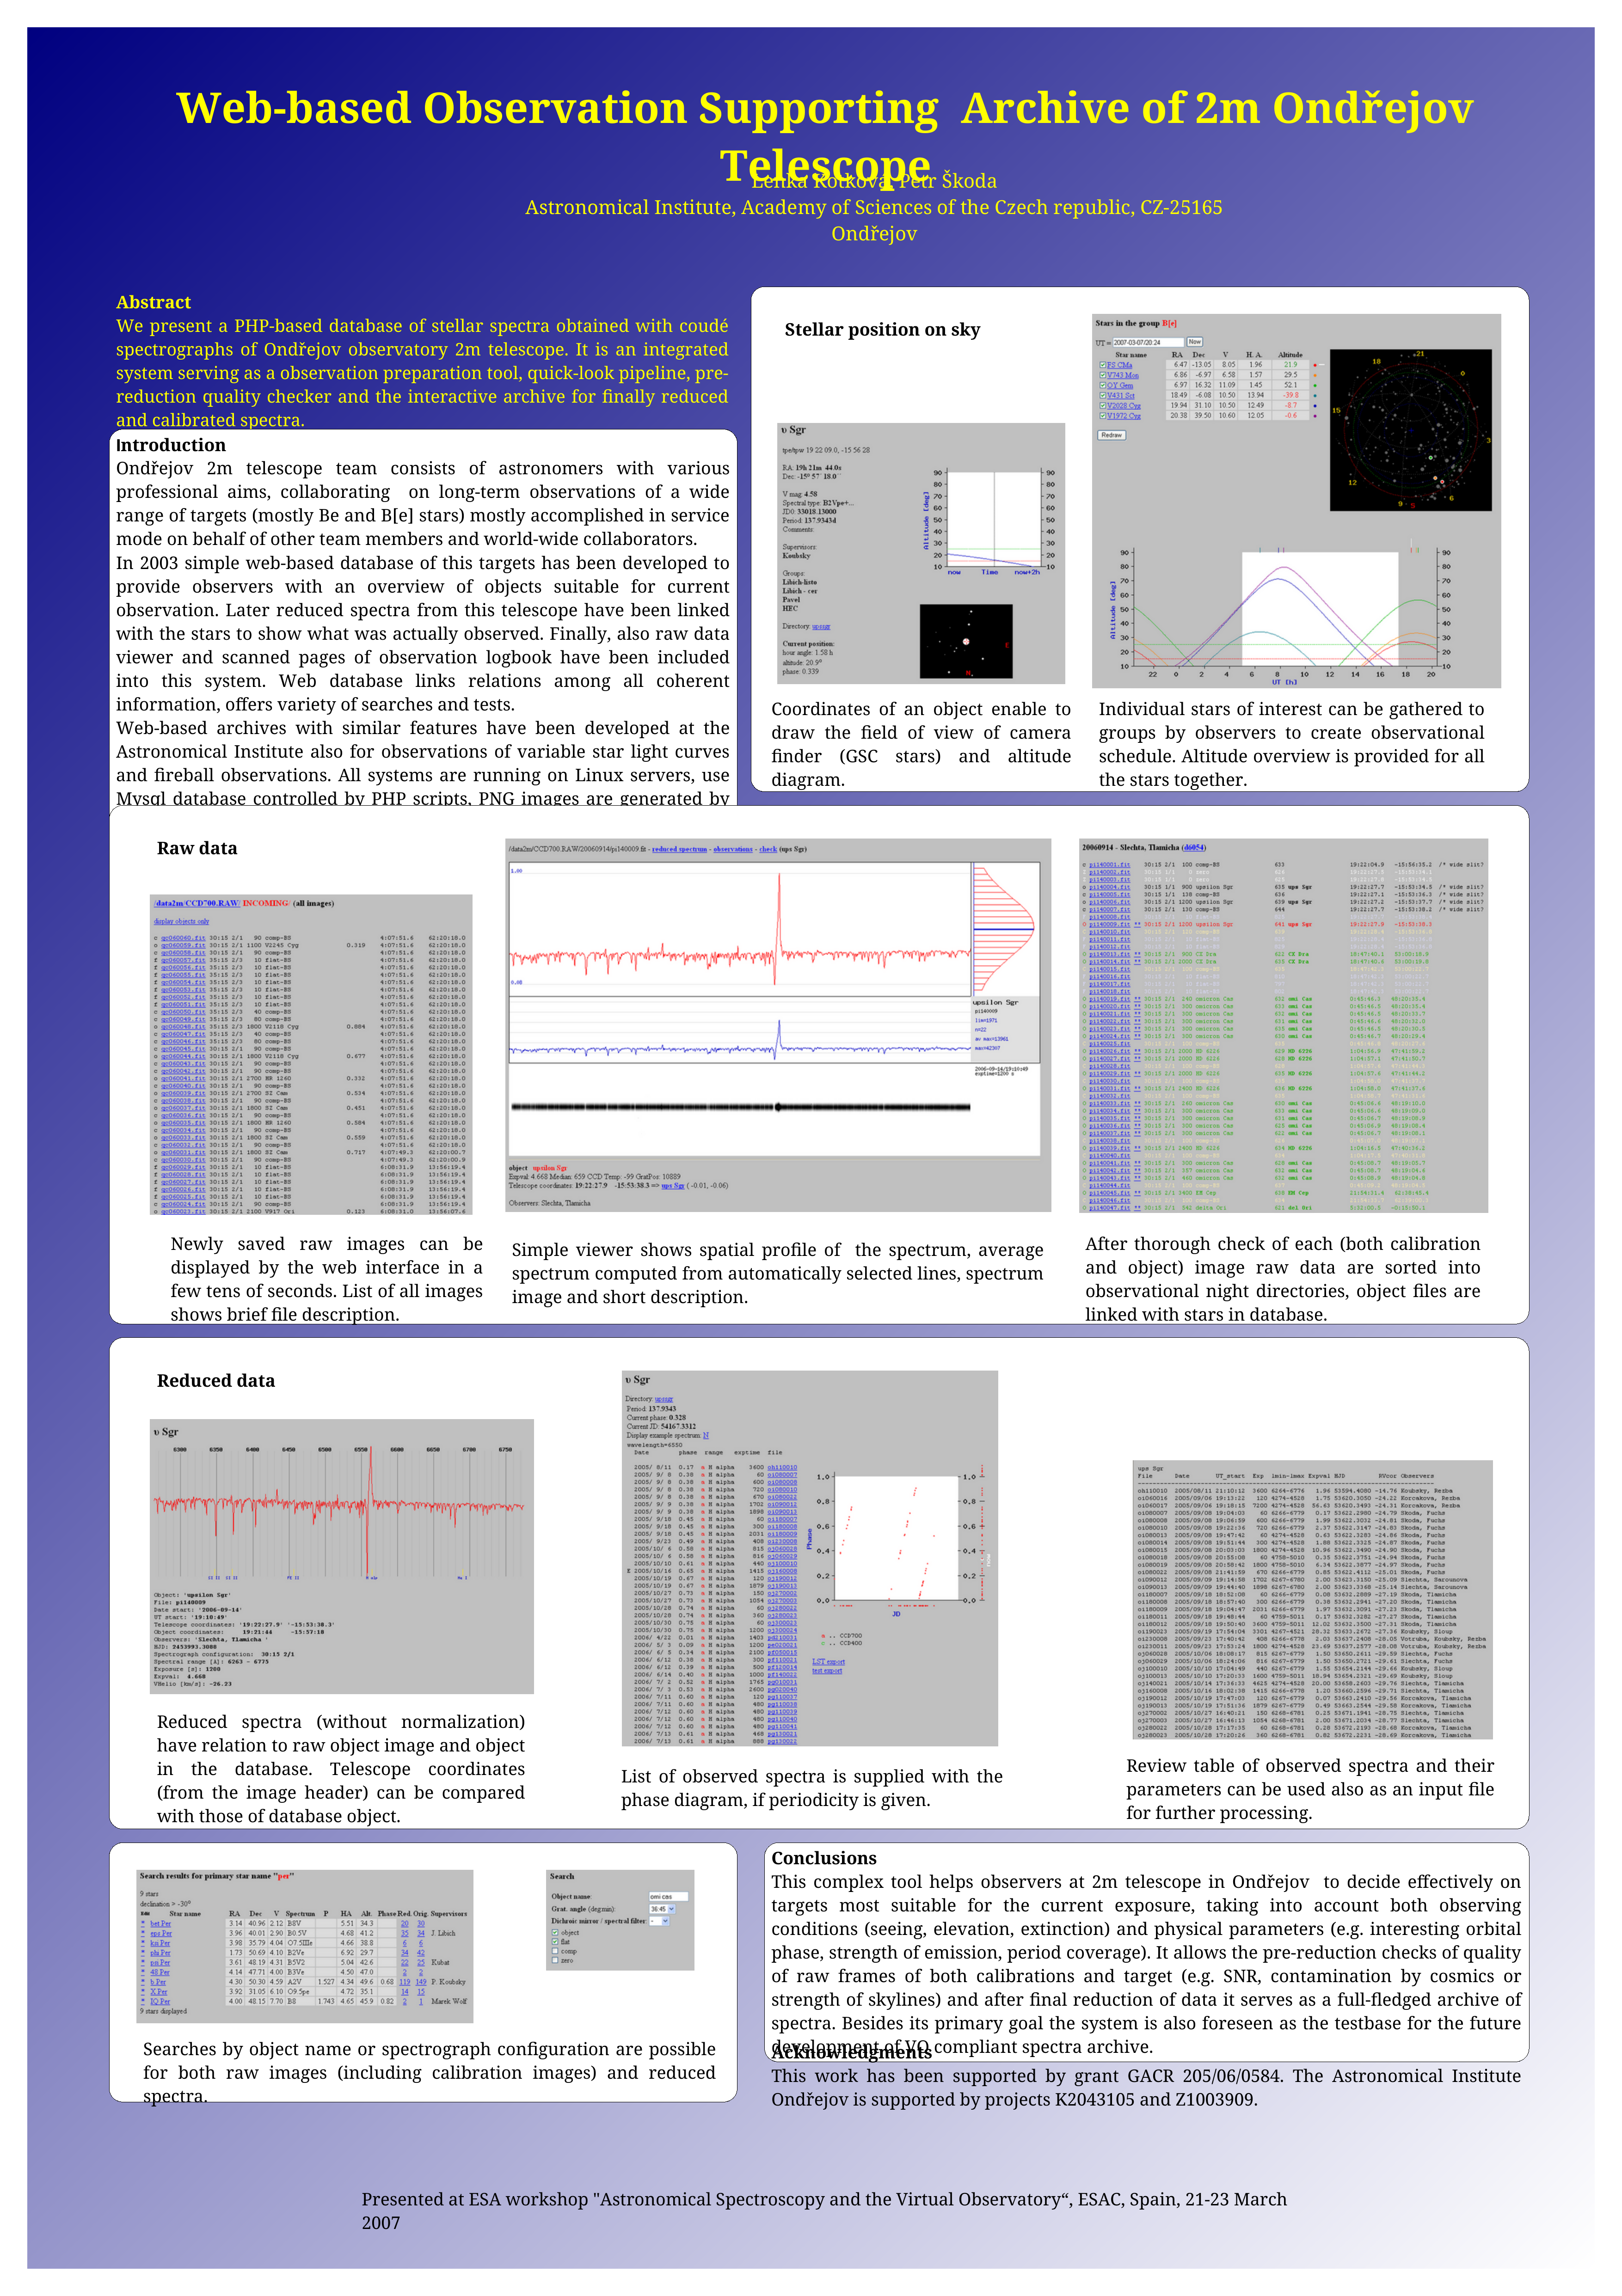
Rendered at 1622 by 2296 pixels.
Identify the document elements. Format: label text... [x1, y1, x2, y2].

text_box Raw data [150, 833, 396, 863]
text_box Conclusions This complex tool helps observers at 2m telescope in Ondřejov to decide effectively on targets most suitable for the current exposure, taking into account both observing conditions (seeing, elevation, extinction) and physical parameters (e.g. interesting orbital phase, strength of emission, period coverage). It allows the pre-reduction checks of quality of raw frames of both calibrations and target (e.g. SNR, contamination by cosmics or strength of skylines) and after final reduction of data it serves as a full-fledged archive of spectra. Besides its primary goal the system is also foreseen as the testbase for the future development of VO compliant spectra archive. [764, 1843, 1530, 2028]
text_box [109, 805, 1530, 1324]
text_box Acknowledgments This work has been supported by grant GACR 205/06/0584. The Astronomical Institute Ondřejov is supported by projects K2043105 and Z1003909. [764, 2037, 1530, 2111]
picture [1092, 314, 1501, 688]
picture [546, 1870, 694, 1971]
text_box Review table of observed spectra and their parameters can be used also as an input file for further processing. [1119, 1750, 1502, 1824]
text_box Individual stars of interest can be gathered to groups by observers to create observational schedule. Altitude overview is provided for all the stars together. [1092, 693, 1516, 790]
text_box [197, 2098, 200, 2101]
picture [1133, 1460, 1493, 1739]
picture [505, 839, 1051, 1212]
picture [777, 423, 1065, 684]
picture [150, 1419, 534, 1694]
text_box After thorough check of each (both calibration and object) image raw data are sorted into observational night directories, object files are linked with stars in database. [1078, 1228, 1488, 1324]
text_box Introduction Ondřejov 2m telescope team consists of astronomers with various professional aims, collaborating on long-term observations of a wide range of targets (mostly Be and B[e] stars) mostly accomplished in service mode on behalf of other team members and world-wide collaborators. In 2003 simple web-based database of this targets has been developed to provide observers with an overview of objects suitable for current observation. Later reduced spectra from this telescope have been linked with the stars to show what was actually observed. Finally, also raw data viewer and scanned pages of observation logbook have been included into this system. Web database links relations among all coherent information, offers variety of searches and tests. Web-based archives with similar features have been developed at the Astronomical Institute also for observations of variable star light curves and fireball observations. All systems are running on Linux servers, use Mysql database controlled by PHP scripts, PNG images are generated by GD libraries. [109, 429, 737, 792]
text_box [109, 1843, 737, 2102]
text_box Stellar position on sky [778, 314, 1038, 343]
text_box [164, 2094, 168, 2097]
picture [622, 1371, 998, 1746]
text_box Abstract We present a PHP-based database of stellar spectra obtained with coudé spectrographs of Ondřejov observatory 2m telescope. It is an integrated system serving as a observation preparation tool, quick-look pipeline, pre-reduction quality checker and the interactive archive for finally reduced and calibrated spectra. [109, 287, 737, 427]
text_box Web-based Observation Supporting Archive of 2m Ondřejov Telescope [109, 74, 1543, 137]
text_box Reduced spectra (without normalization) have relation to raw object image and object in the database. Telescope coordinates (from the image header) can be compared with those of database object. [150, 1706, 533, 1824]
picture [1079, 839, 1488, 1213]
picture [136, 1870, 473, 2023]
text_box [109, 1337, 1530, 1829]
text_box List of observed spectra is supplied with the phase diagram, if periodicity is given. [614, 1761, 1011, 1812]
text_box Searches by object name or spectrograph configuration are possible for both raw images (including calibration images) and reduced spectra. [136, 2033, 724, 2085]
text_box Reduced data [150, 1365, 410, 1395]
text_box [155, 2094, 159, 2101]
text_box Coordinates of an object enable to draw the field of view of camera finder (GSC stars) and altitude diagram. [764, 693, 1079, 790]
text_box [751, 287, 1530, 792]
text_box Simple viewer shows spatial profile of the spectrum, average spectrum computed from automatically selected lines, spectrum image and short description. [505, 1234, 1051, 1308]
text_box Presented at ESA workshop "Astronomical Spectroscopy and the Virtual Observatory“, ESAC, Spain, 21-23 March 2007 [355, 2184, 1297, 2216]
picture [150, 894, 473, 1215]
text_box Newly saved raw images can be displayed by the web interface in a few tens of seconds. List of all images shows brief file description. [164, 1228, 492, 1324]
text_box Lenka Kotková, Petr Škoda Astronomical Institute, Academy of Sciences of the Czech republic, CZ-25165 Ondřejov [519, 164, 1243, 223]
